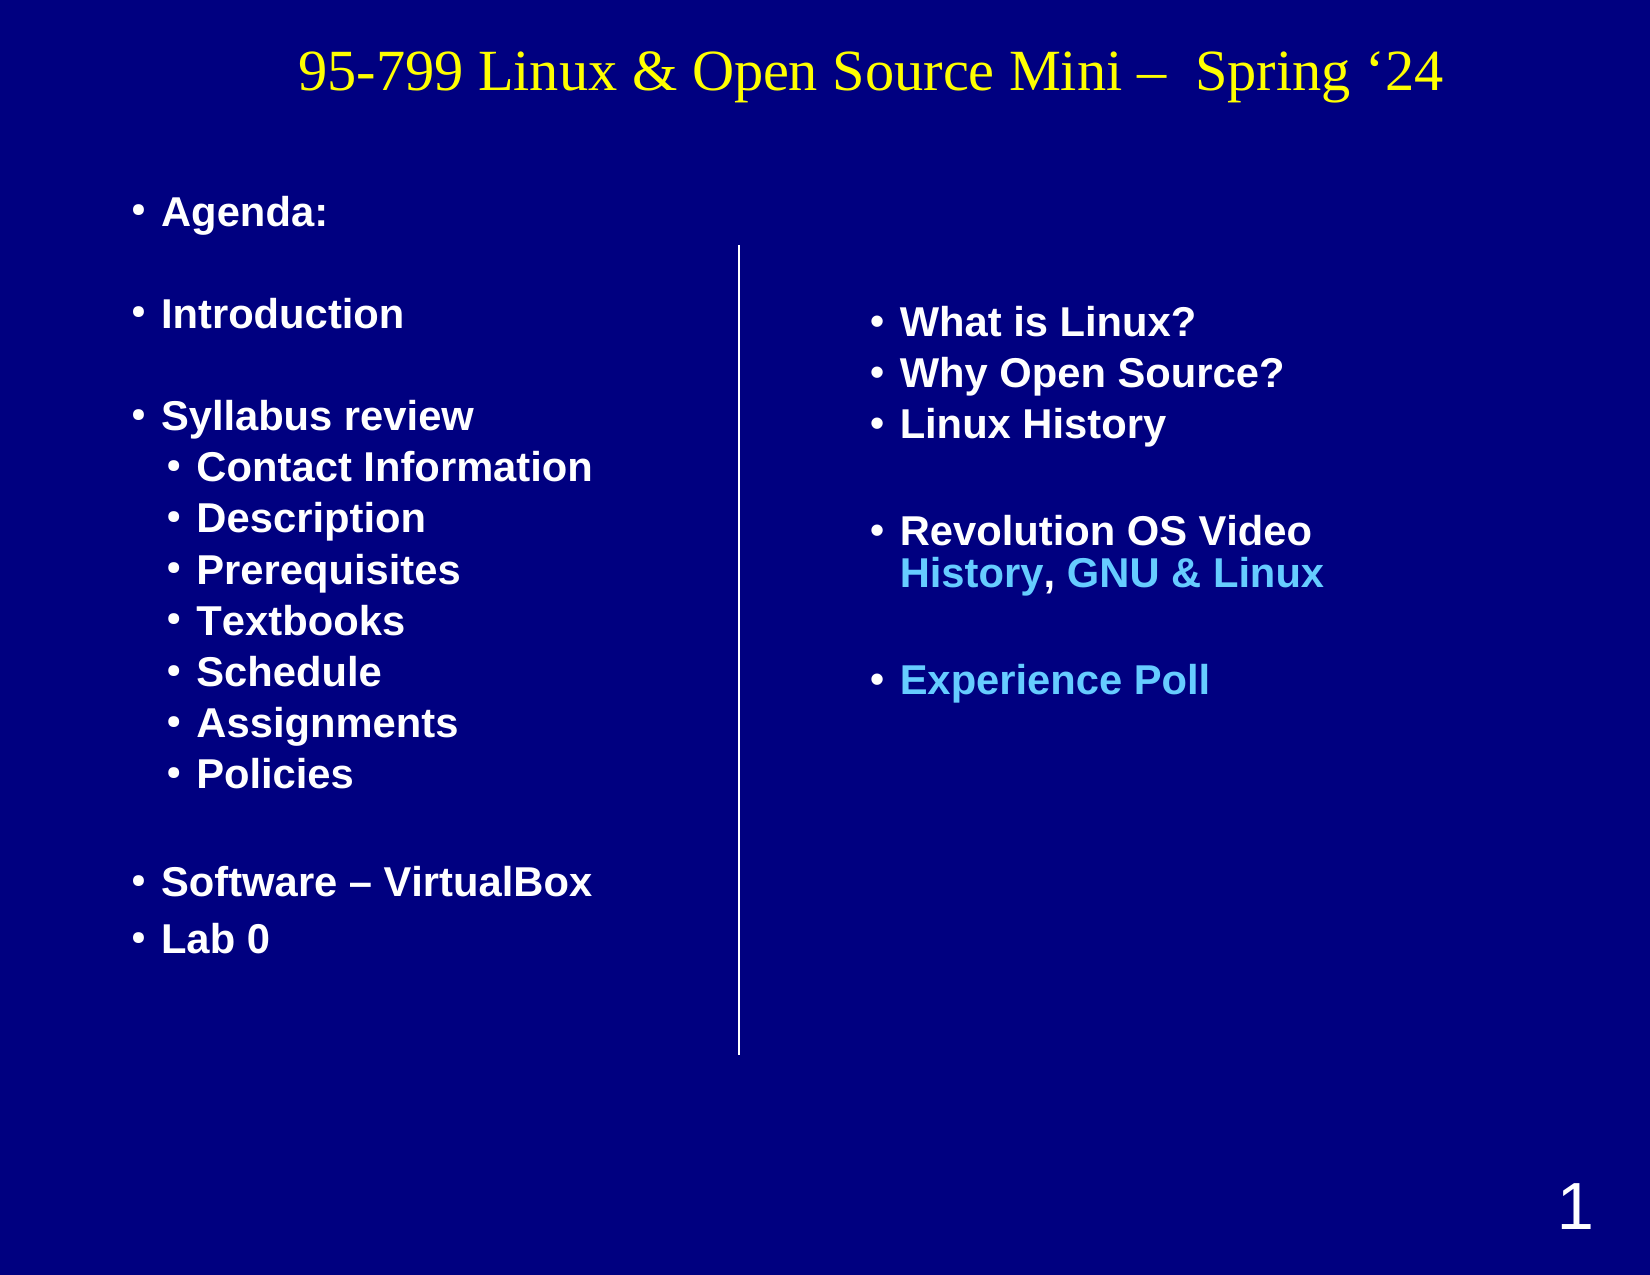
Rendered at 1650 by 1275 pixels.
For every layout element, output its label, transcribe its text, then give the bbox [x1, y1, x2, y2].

title 95-799 Linux & Open Source Mini – Spring ‘24 [169, 0, 1573, 163]
text_box What is Linux? Why Open Source? Linux History Revolution OS Video History, GNU & Linux Experience Poll [855, 239, 1650, 1205]
list Agenda: Introduction Syllabus review Contact Information Description Prerequisites Textbooks Schedule Assignments Policies Software – VirtualBox Lab 0 [116, 185, 699, 1275]
